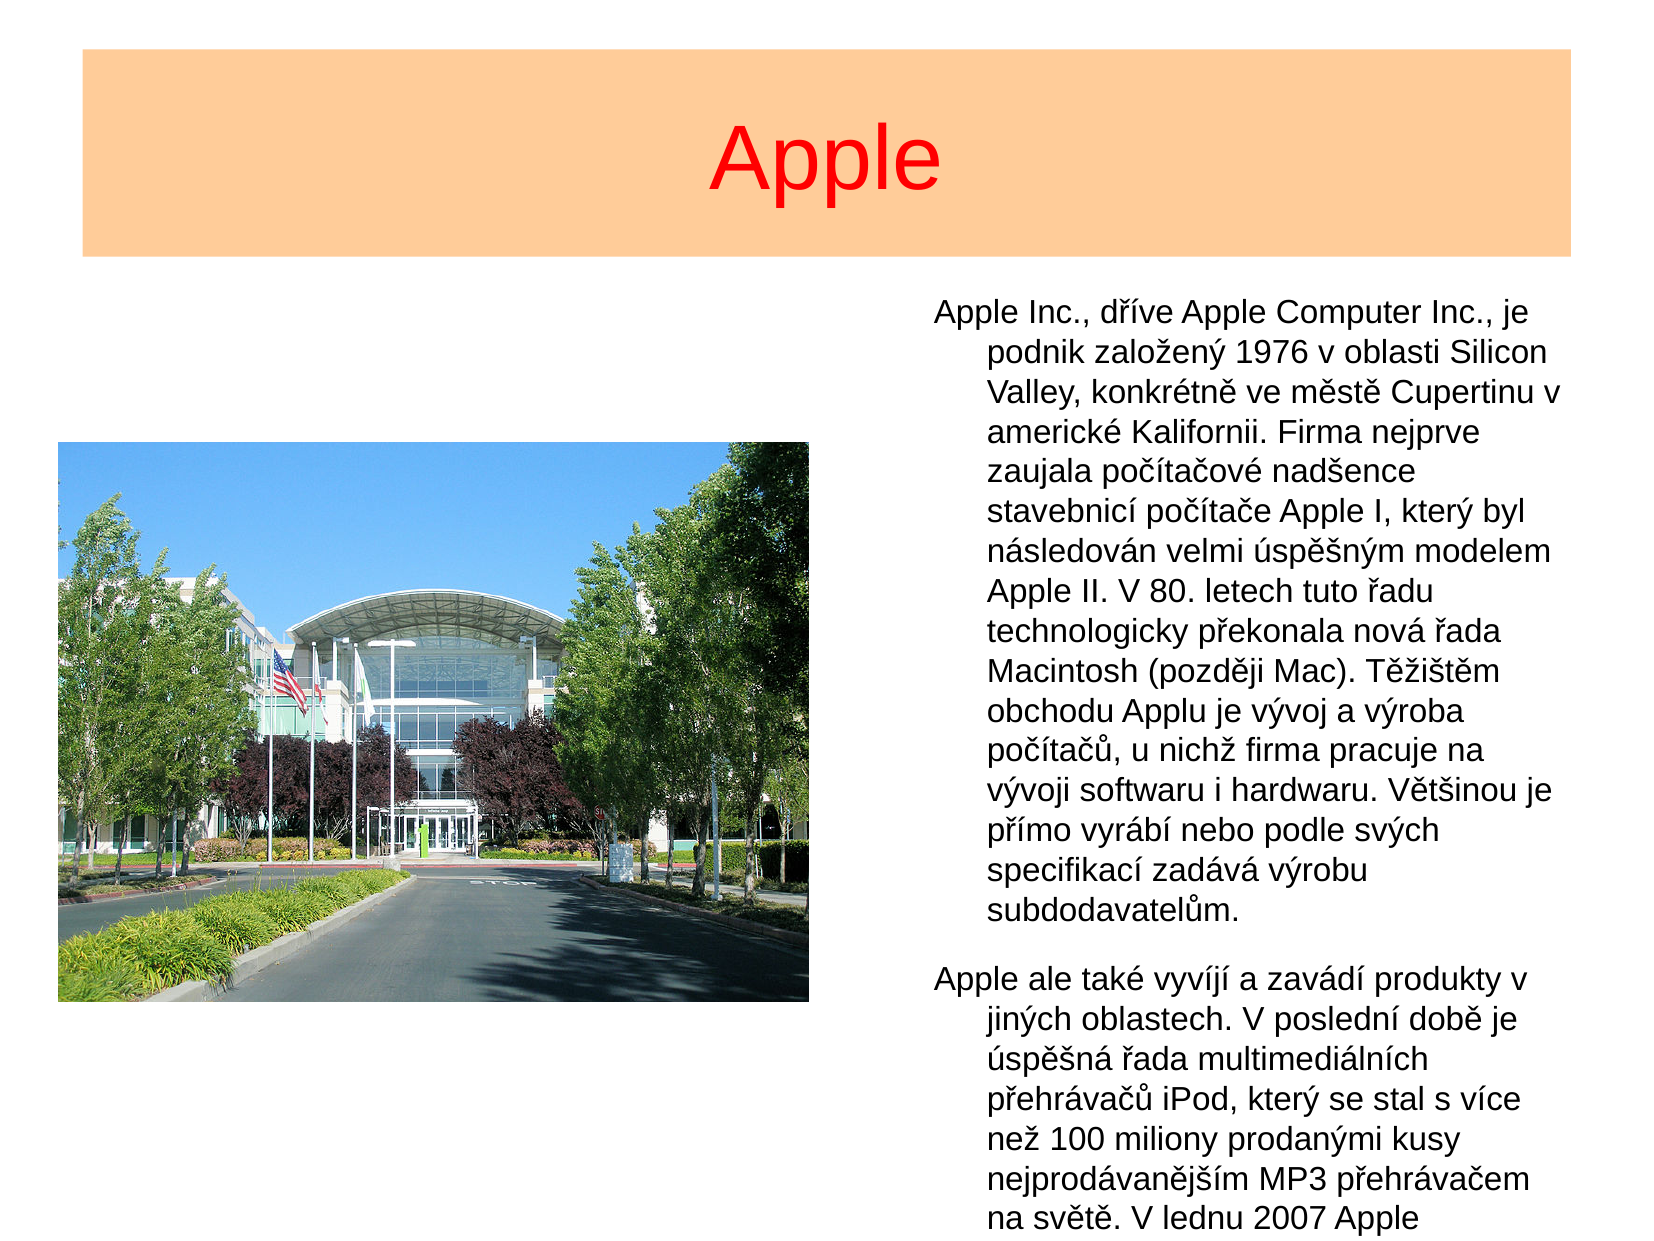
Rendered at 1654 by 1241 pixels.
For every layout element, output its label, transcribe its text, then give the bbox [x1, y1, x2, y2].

list Apple Inc., dříve Apple Computer Inc., je podnik založený 1976 v oblasti Silicon Valley, konkrétně ve městě Cupertinu v americké Kalifornii. Firma nejprve zaujala počítačové nadšence stavebnicí počítače Apple I, který byl následován velmi úspěšným modelem Apple II. V 80. letech tuto řadu technologicky překonala nová řada Macintosh (později Mac). Těžištěm obchodu Applu je vývoj a výroba počítačů, u nichž firma pracuje na vývoji softwaru i hardwaru. Většinou je přímo vyrábí nebo podle svých specifikací zadává výrobu subdodavatelům. Apple ale také vyvíjí a zavádí produkty v jiných oblastech. V poslední době je úspěšná řada multimediálních přehrávačů iPod, který se stal s více než 100 miliony prodanými kusy nejprodávanějším MP3 přehrávačem na světě. V lednu 2007 Apple představil mobilní telefon iPhone a roku 2010 tablet iPad. [845, 290, 1572, 1109]
picture [58, 442, 809, 1002]
title Apple [82, 49, 1571, 257]
